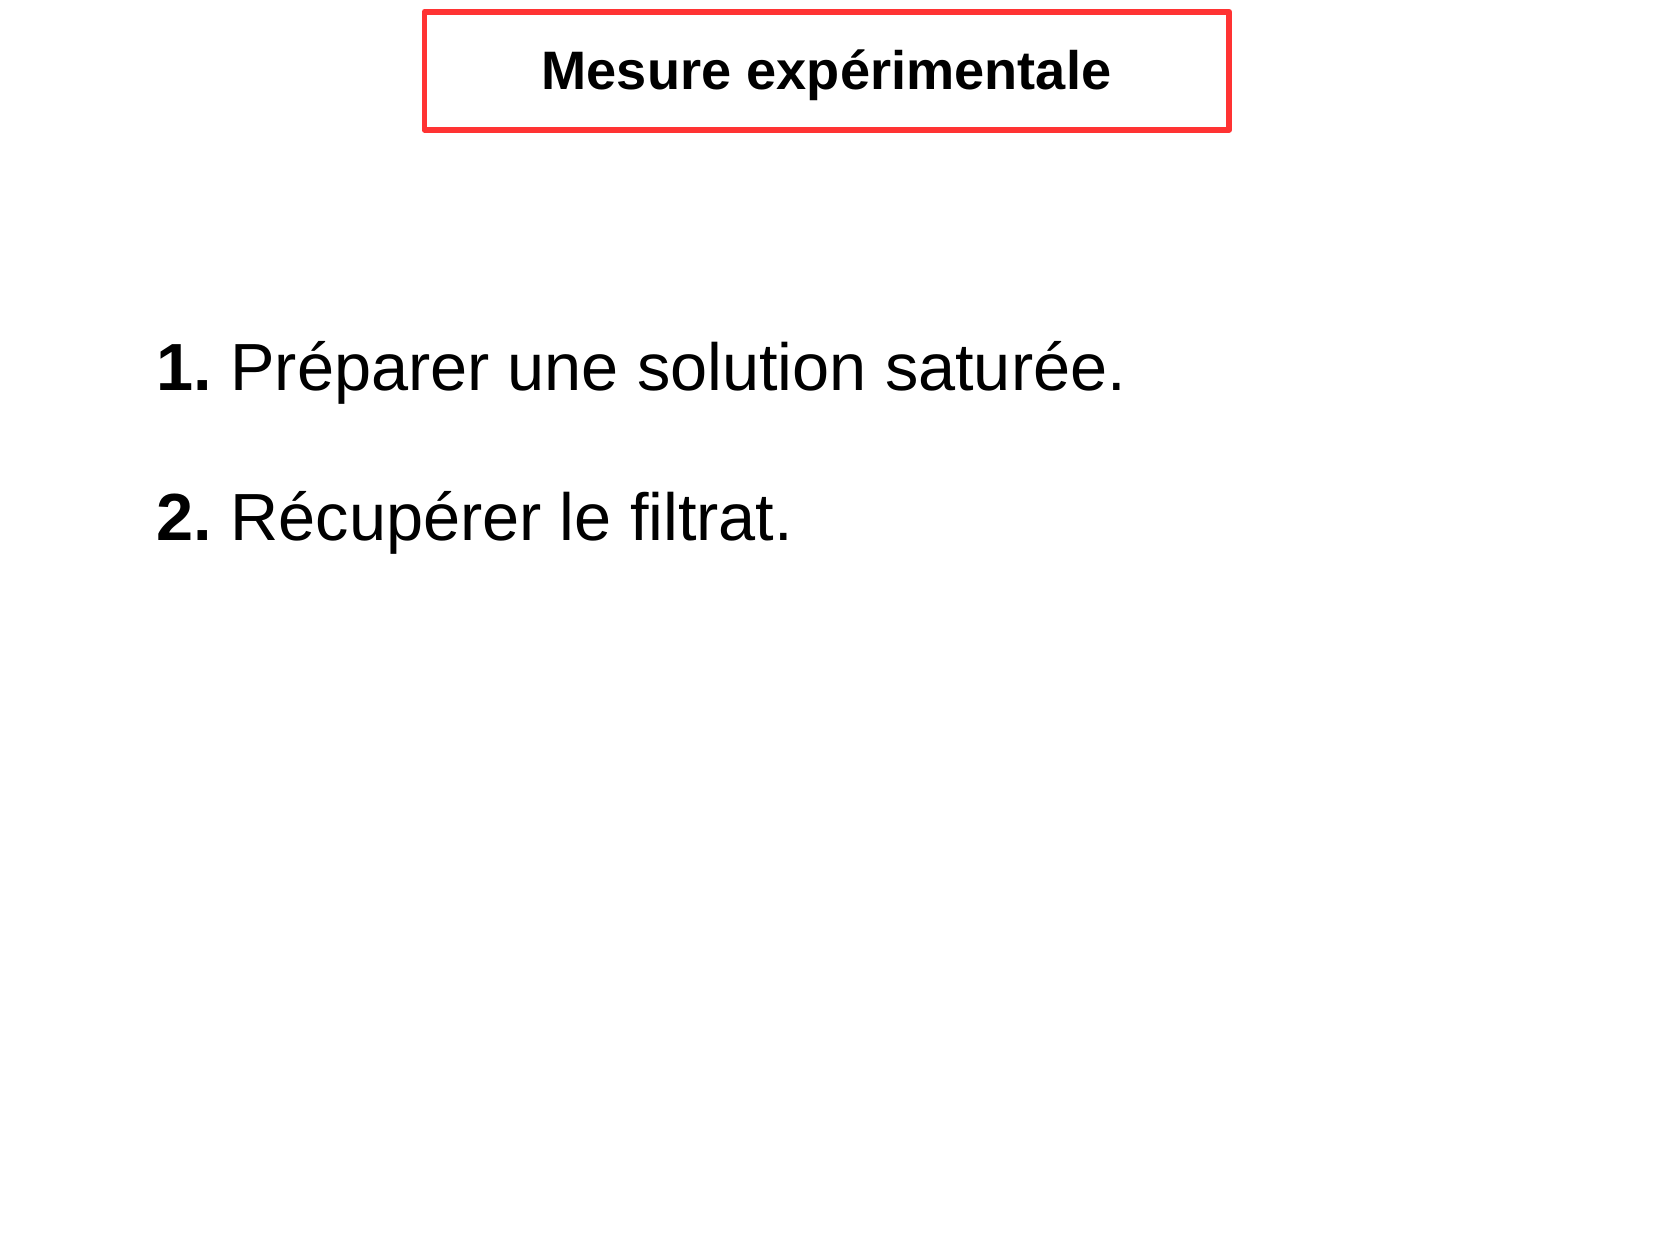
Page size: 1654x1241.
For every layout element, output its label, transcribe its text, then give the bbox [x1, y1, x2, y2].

text_box 1. Préparer une solution saturée. 2. Récupérer le filtrat. [141, 248, 1560, 787]
text_box Mesure expérimentale [424, 11, 1230, 130]
